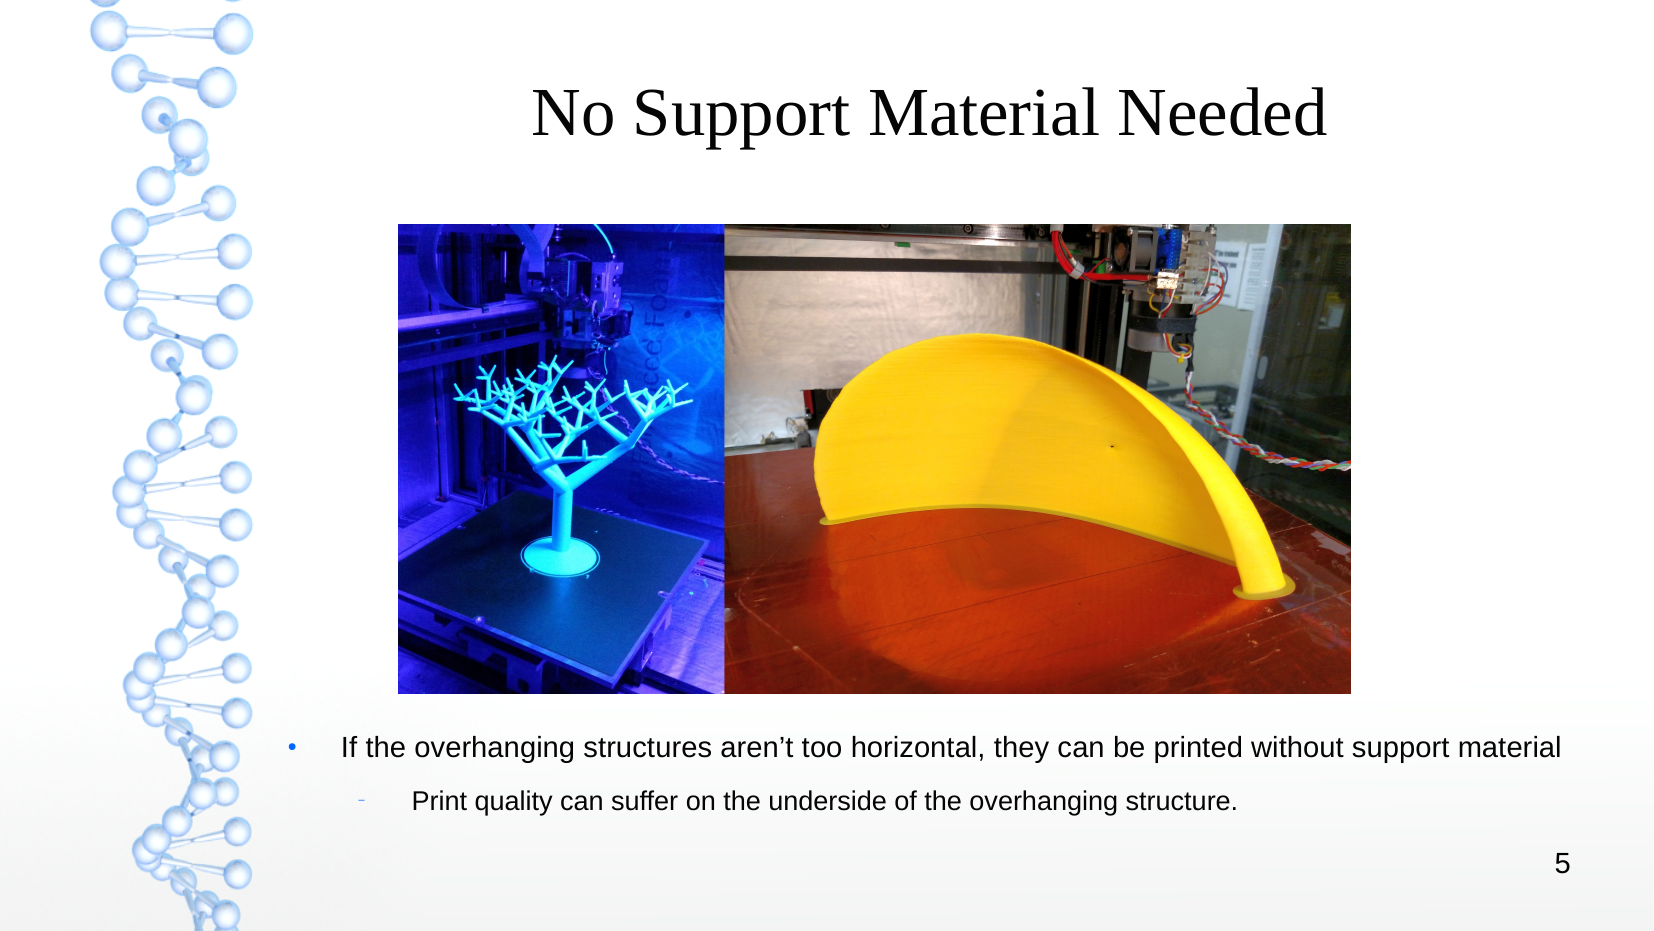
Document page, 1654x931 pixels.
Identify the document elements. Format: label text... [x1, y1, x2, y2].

list If the overhanging structures aren’t too horizontal, they can be printed without support material Print quality can suffer on the underside of the overhanging structure. [270, 731, 1599, 826]
title No Support Material Needed [265, 35, 1595, 189]
picture [0, 0, 1654, 931]
